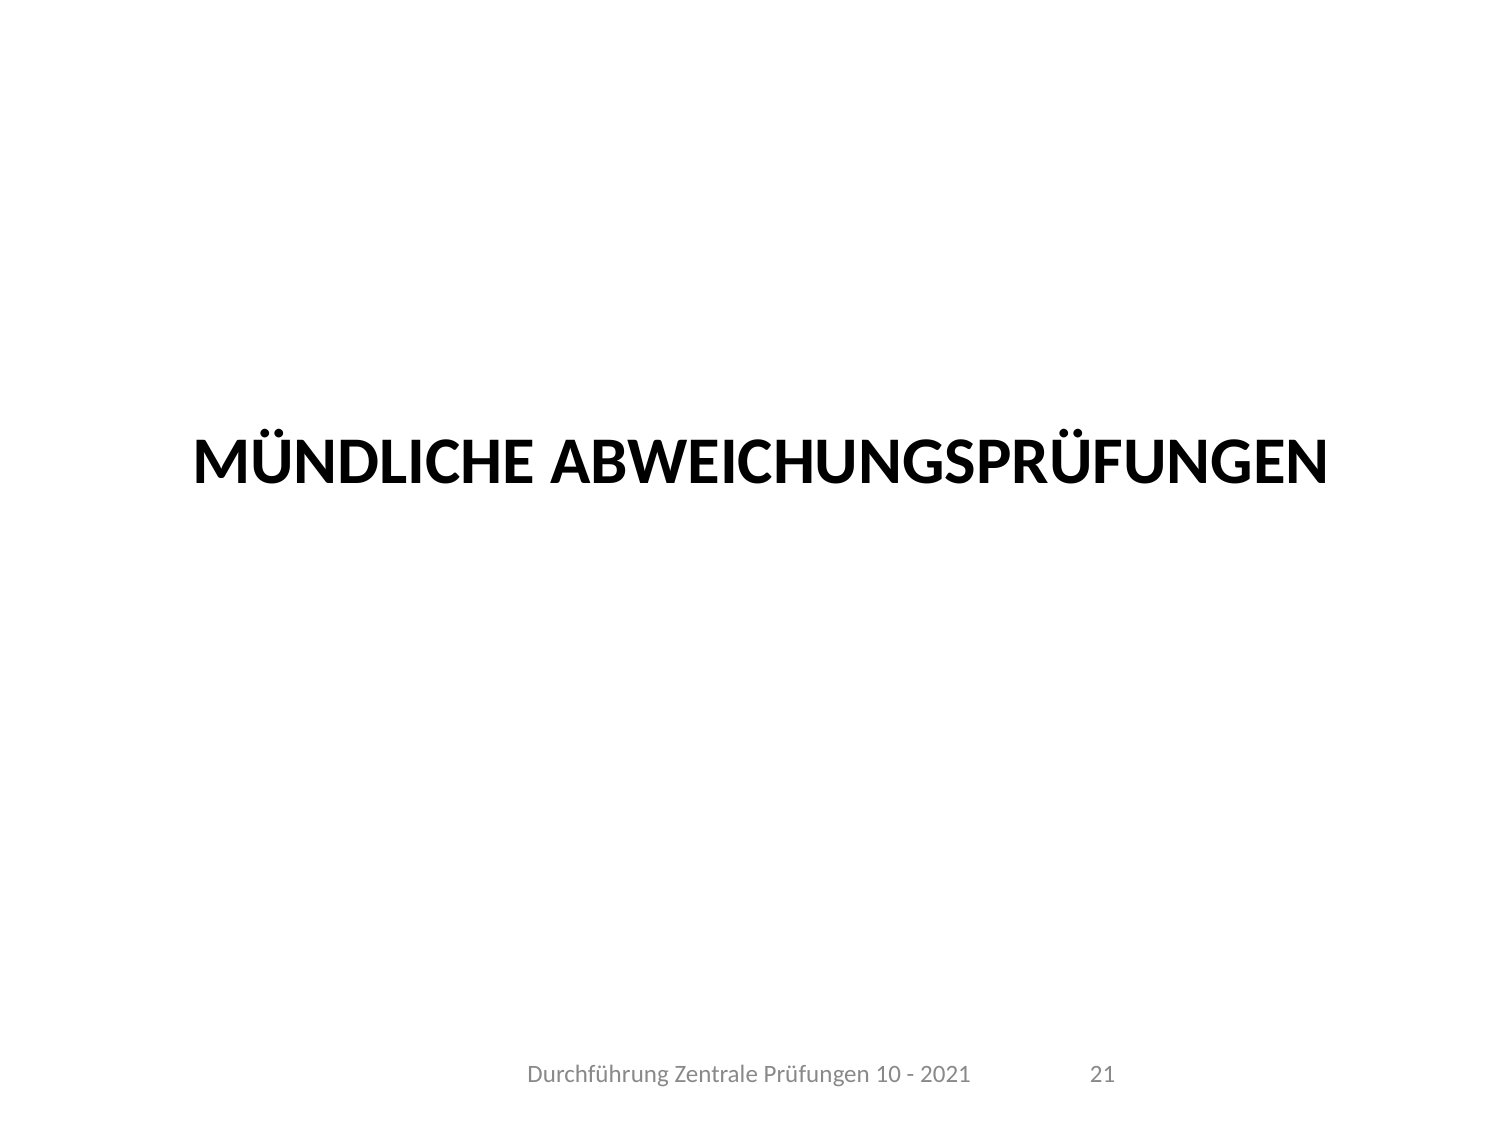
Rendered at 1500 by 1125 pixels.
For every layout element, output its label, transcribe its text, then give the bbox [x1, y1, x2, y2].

text_box 21 [1074, 1042, 1426, 1103]
title Mündliche Abweichungsprüfungen [123, 408, 1399, 633]
text_box Durchführung Zentrale Prüfungen 10 - 2021 [512, 1042, 988, 1103]
